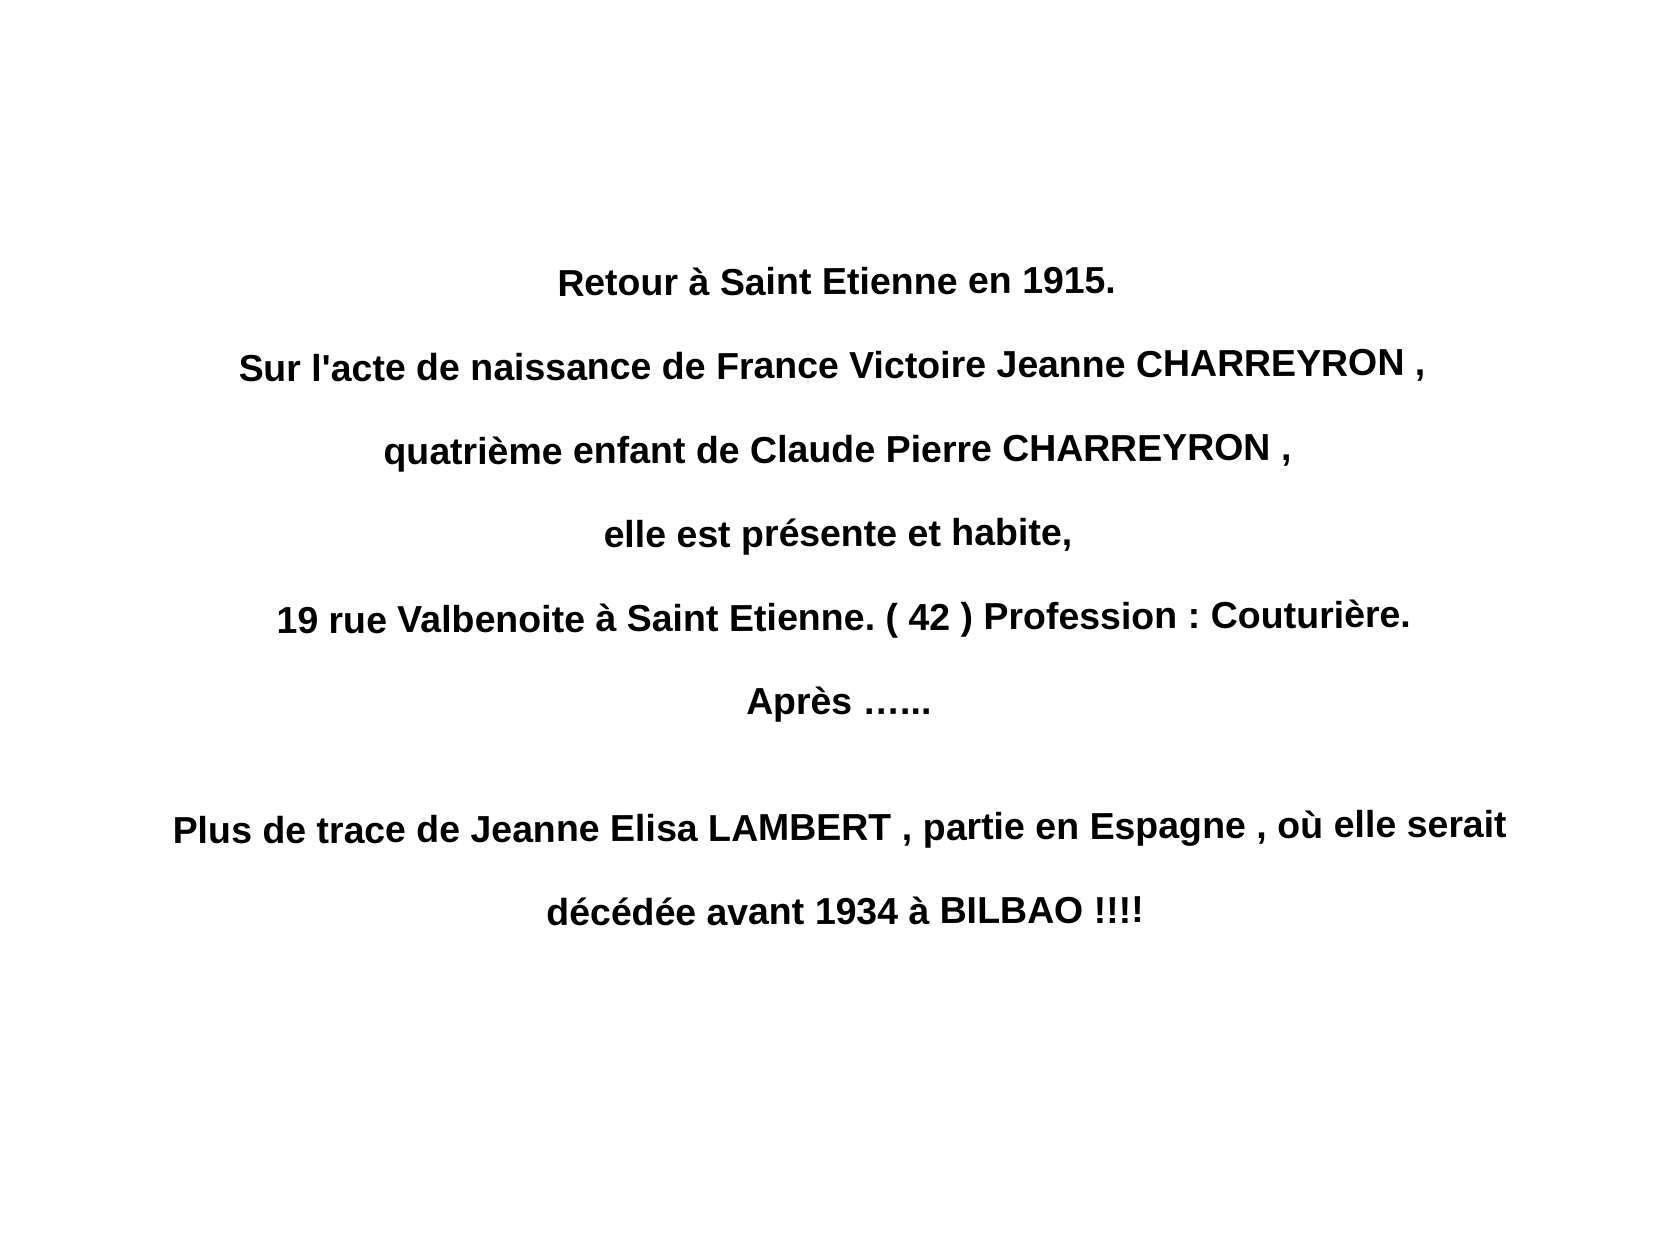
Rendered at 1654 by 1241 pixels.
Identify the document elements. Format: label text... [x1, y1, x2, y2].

title Retour à Saint Etienne en 1915. Sur l'acte de naissance de France Victoire Jeanne CHARREYRON , quatrième enfant de Claude Pierre CHARREYRON , elle est présente et habite, 19 rue Valbenoite à Saint Etienne. ( 42 ) Profession : Couturière. Après …... Plus de trace de Jeanne Elisa LAMBERT , partie en Espagne , où elle serait décédée avant 1934 à BILBAO !!!! [91, 19, 1586, 1174]
